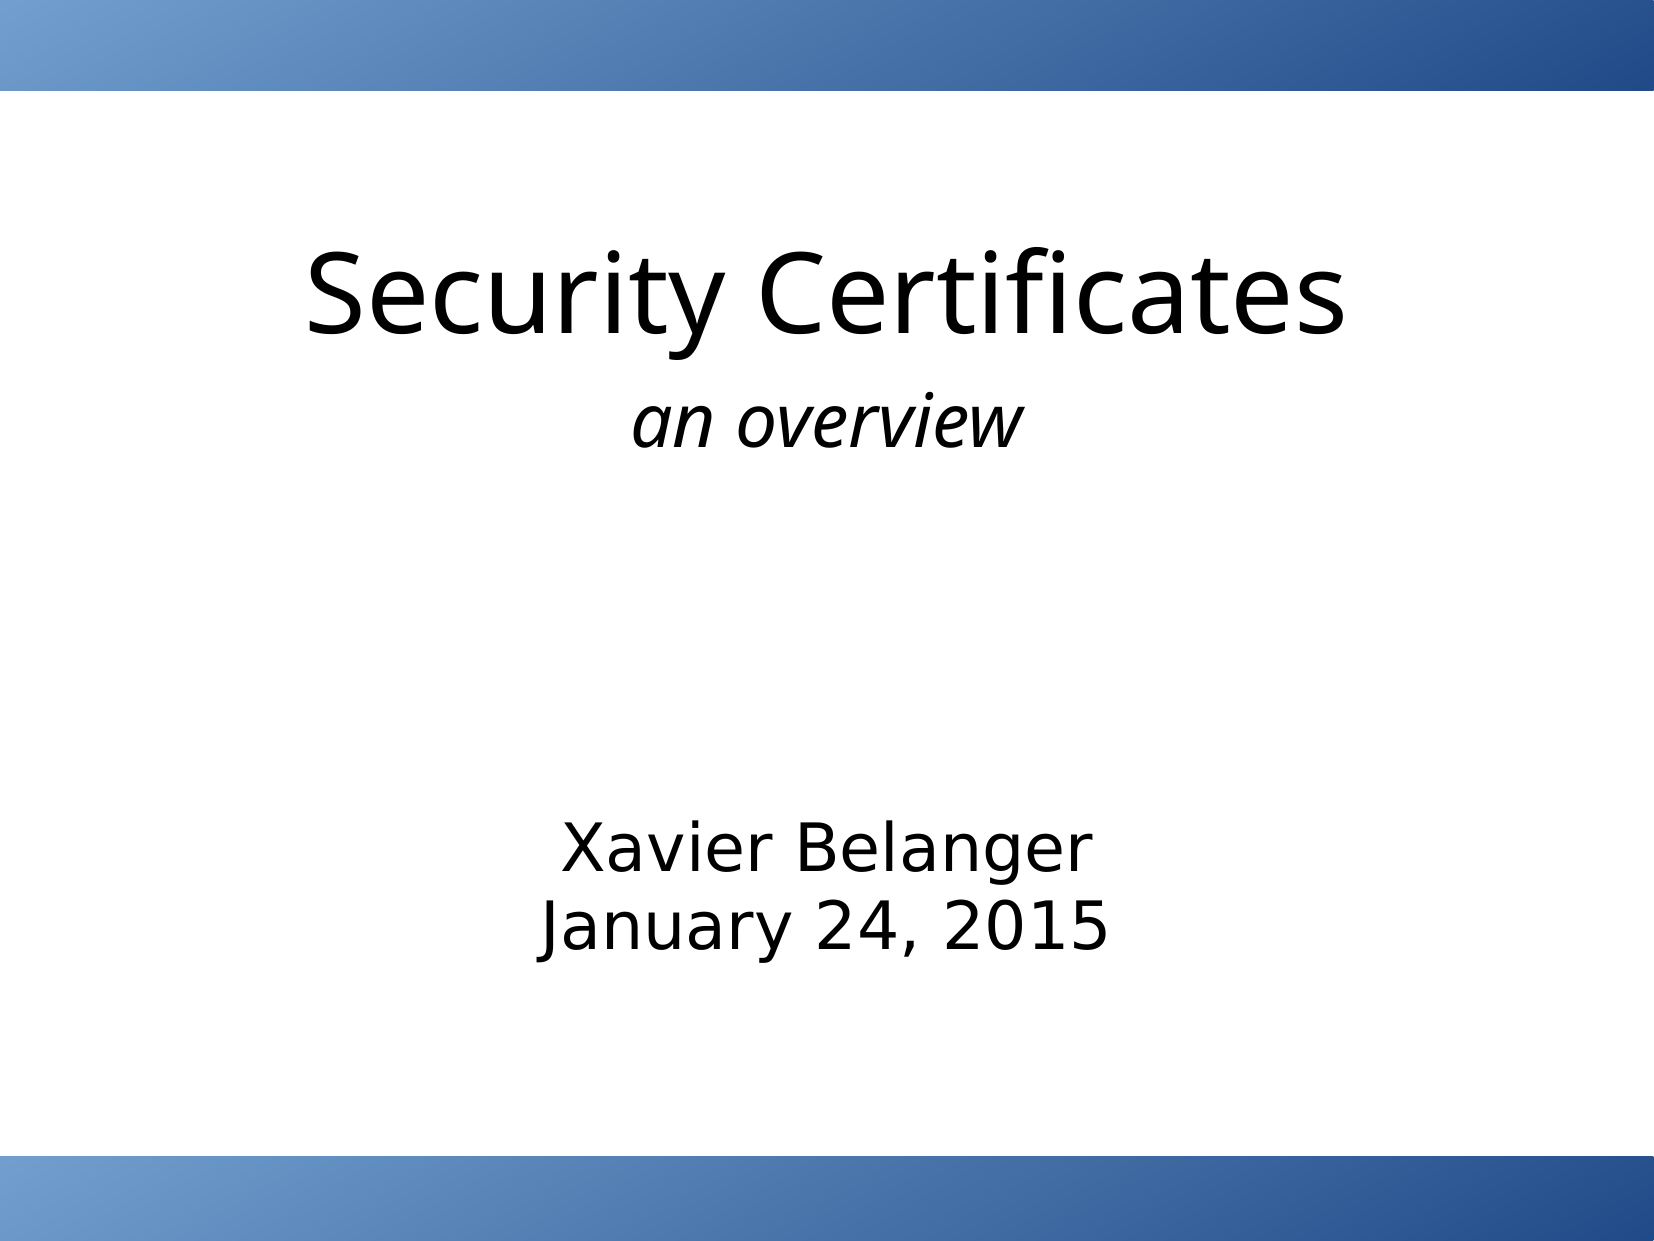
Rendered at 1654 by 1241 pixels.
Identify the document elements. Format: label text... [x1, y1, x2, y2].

text_box Xavier Belanger January 24, 2015 [82, 765, 1571, 1010]
title Security Certificates an overview [82, 223, 1571, 460]
